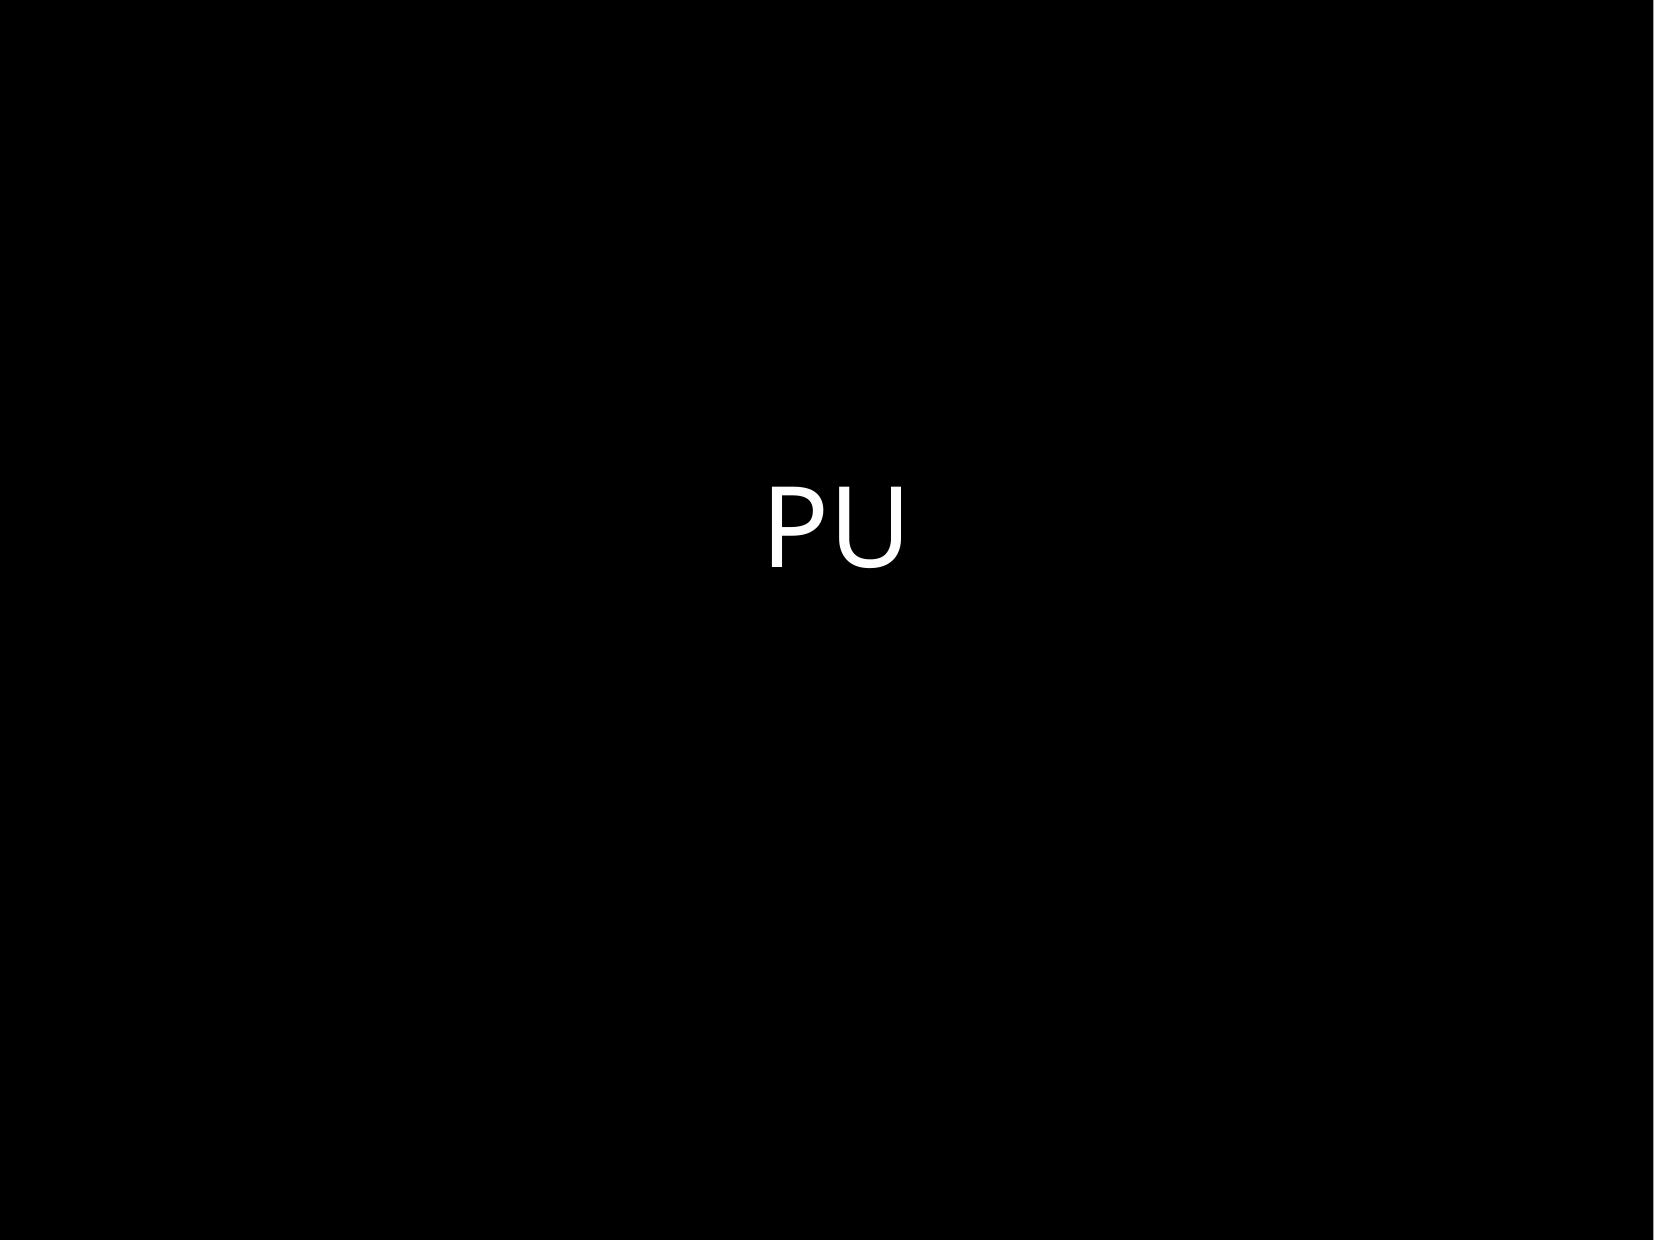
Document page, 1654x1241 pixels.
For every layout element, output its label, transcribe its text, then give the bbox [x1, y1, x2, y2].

subtitle PU [161, 43, 1512, 1004]
